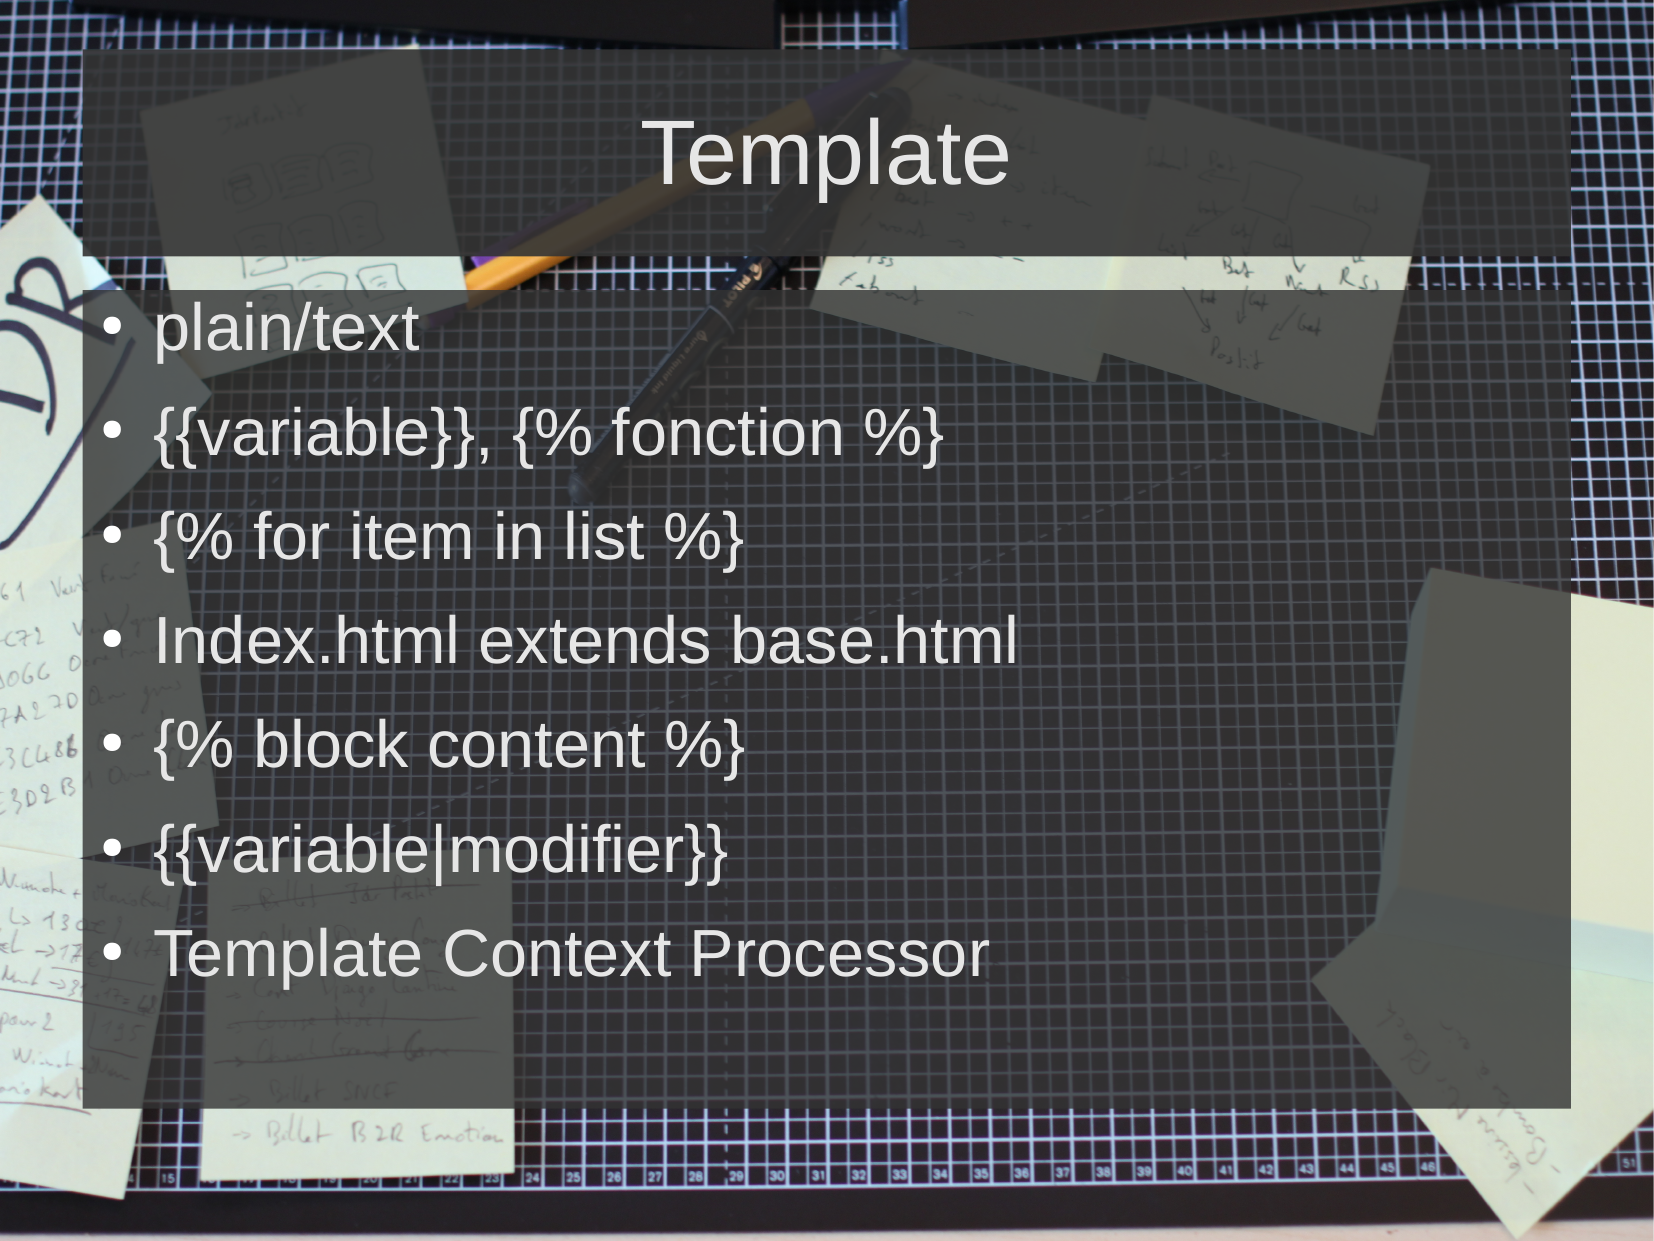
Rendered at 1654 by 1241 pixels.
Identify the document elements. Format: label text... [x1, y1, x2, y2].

list plain/text {{variable}}, {% fonction %} {% for item in list %} Index.html extends base.html {% block content %} {{variable|modifier}} Template Context Processor [82, 290, 1571, 1109]
picture [0, 0, 1654, 1241]
title Template [82, 49, 1571, 257]
